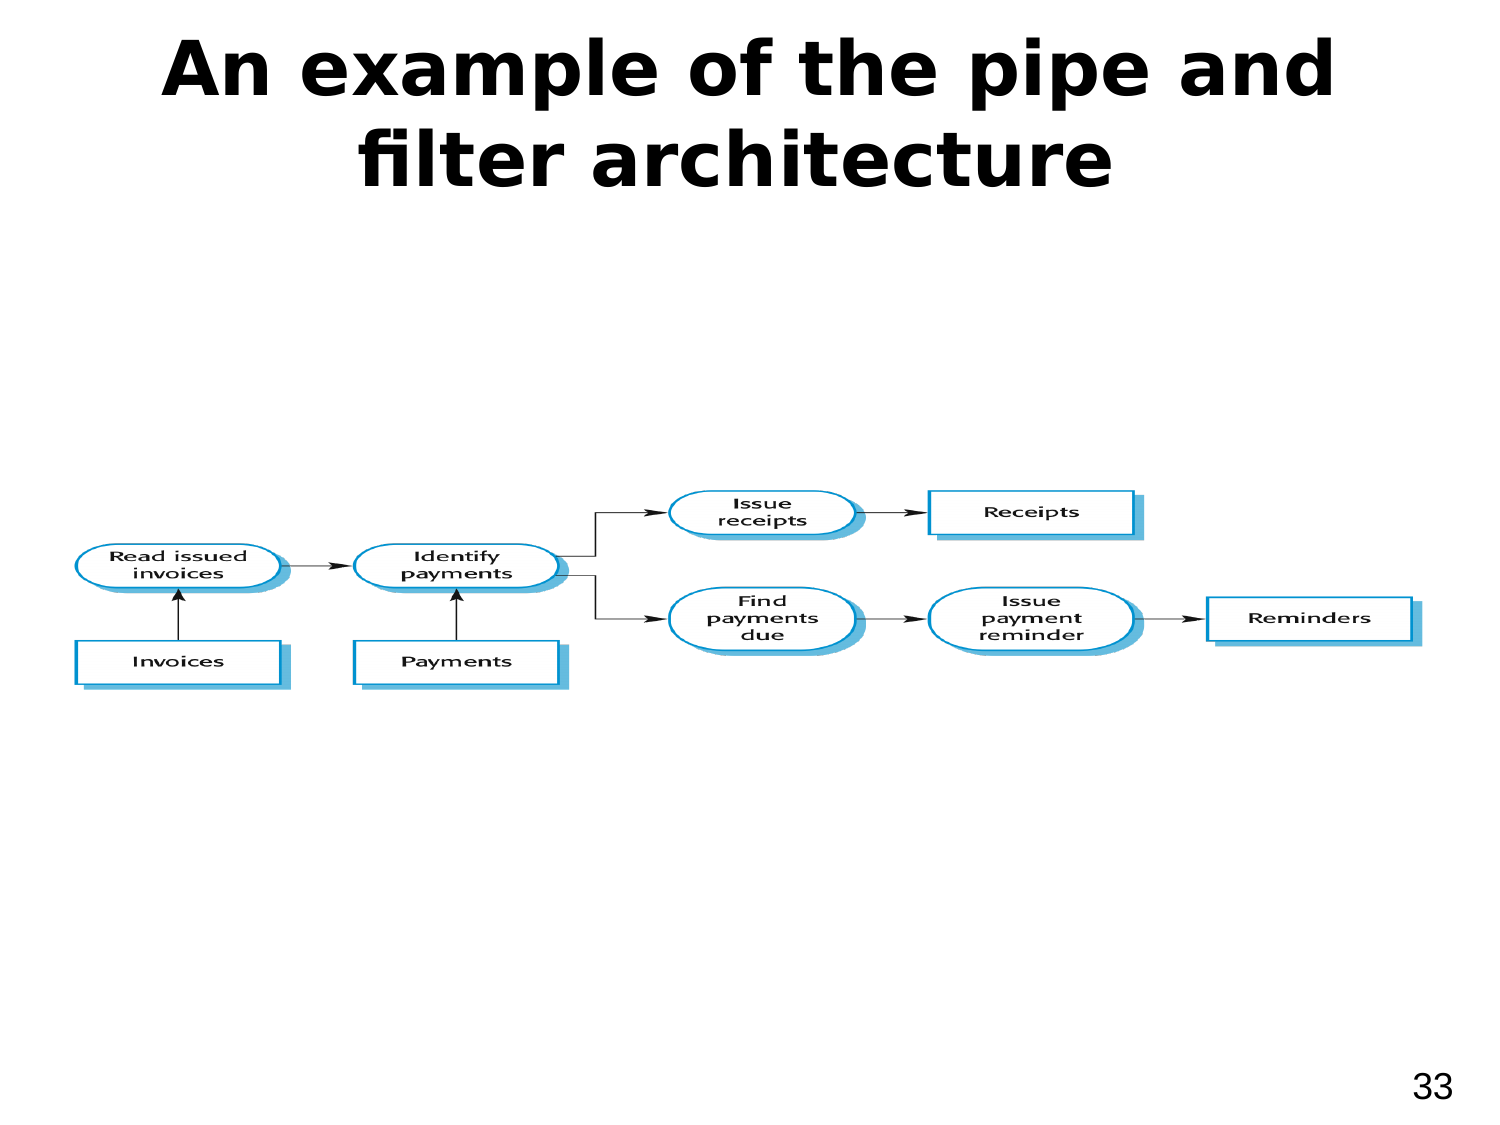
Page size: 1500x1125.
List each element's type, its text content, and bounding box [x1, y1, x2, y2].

title An example of the pipe and filter architecture [75, 44, 1425, 177]
picture [74, 396, 1425, 783]
